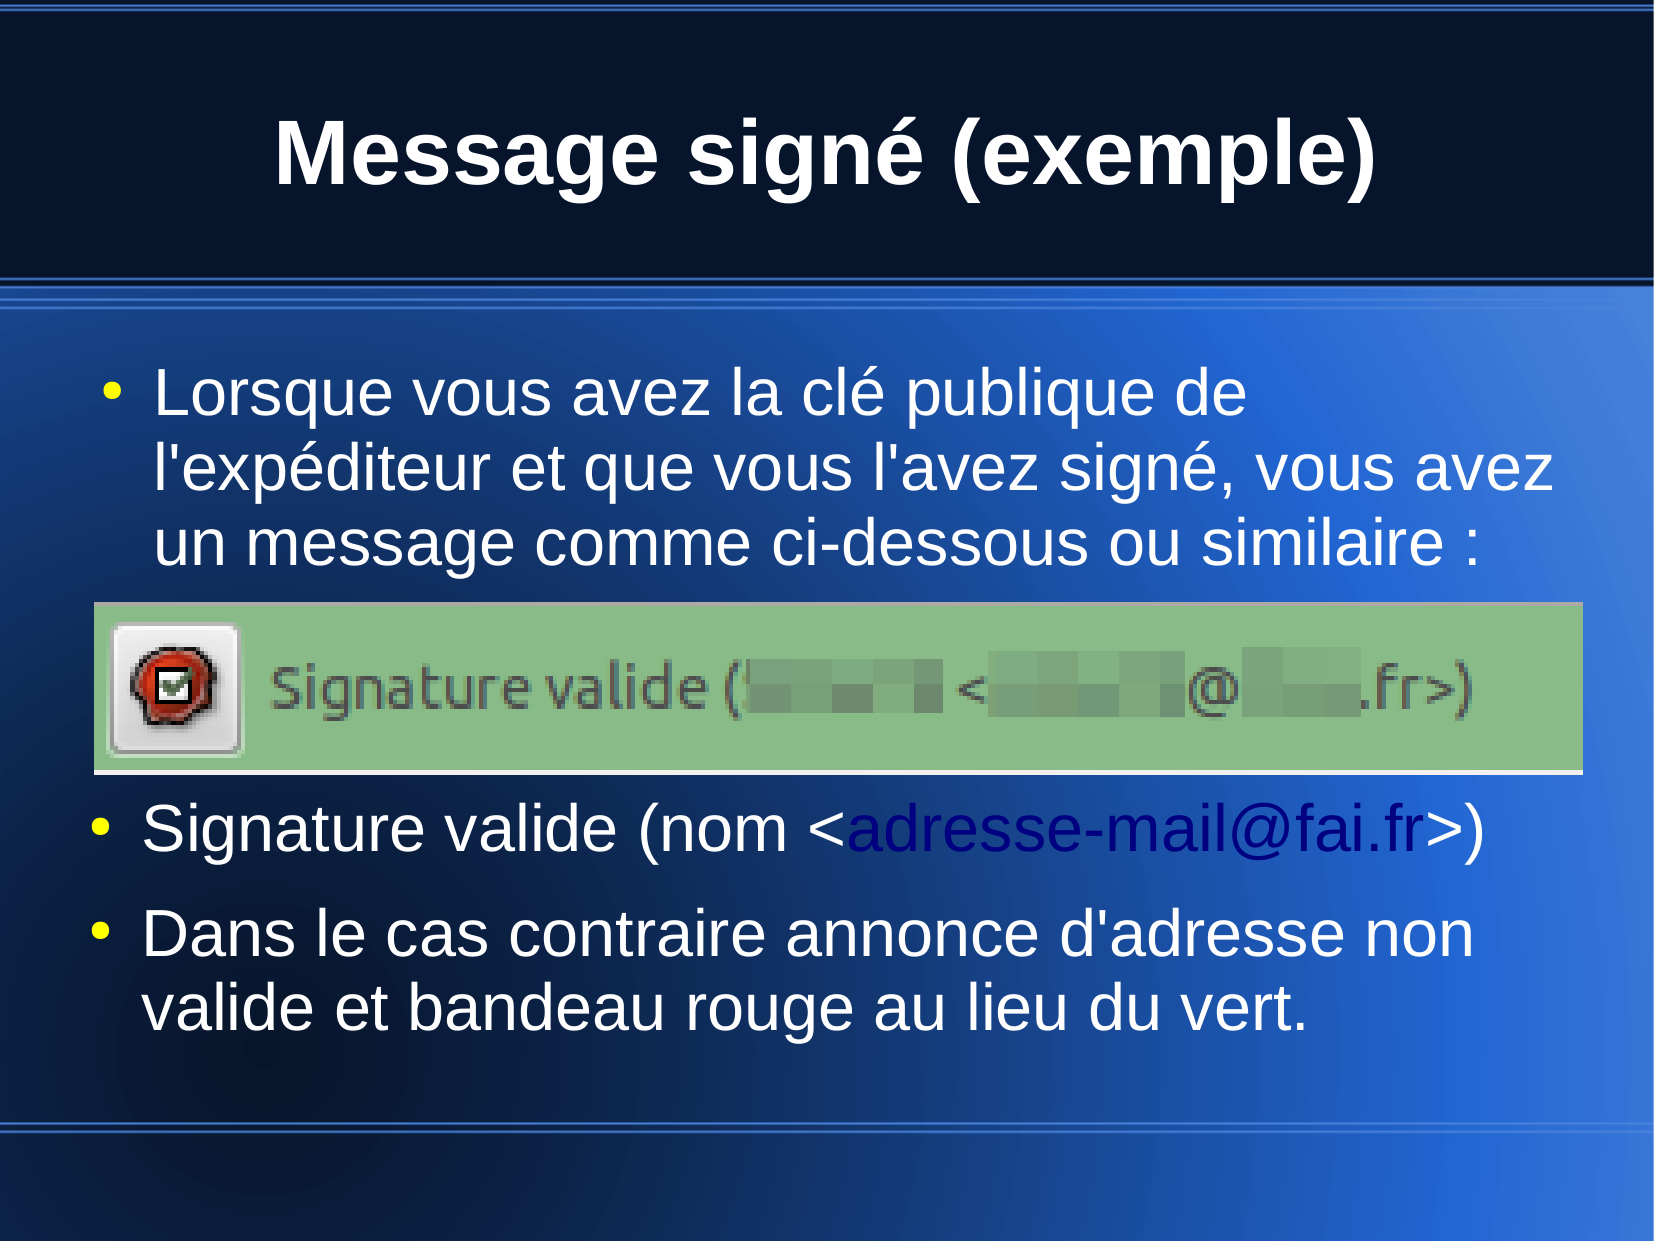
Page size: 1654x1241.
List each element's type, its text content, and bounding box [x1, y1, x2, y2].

title Message signé (exemple) [82, 49, 1571, 257]
list Signature valide (nom <adresse-mail@fai.fr>) Dans le cas contraire annonce d'adresse non valide et bandeau rouge au lieu du vert. [70, 791, 1559, 1135]
picture [0, 0, 1654, 1241]
list Lorsque vous avez la clé publique de l'expéditeur et que vous l'avez signé, vous avez un message comme ci-dessous ou similaire : [82, 355, 1571, 699]
